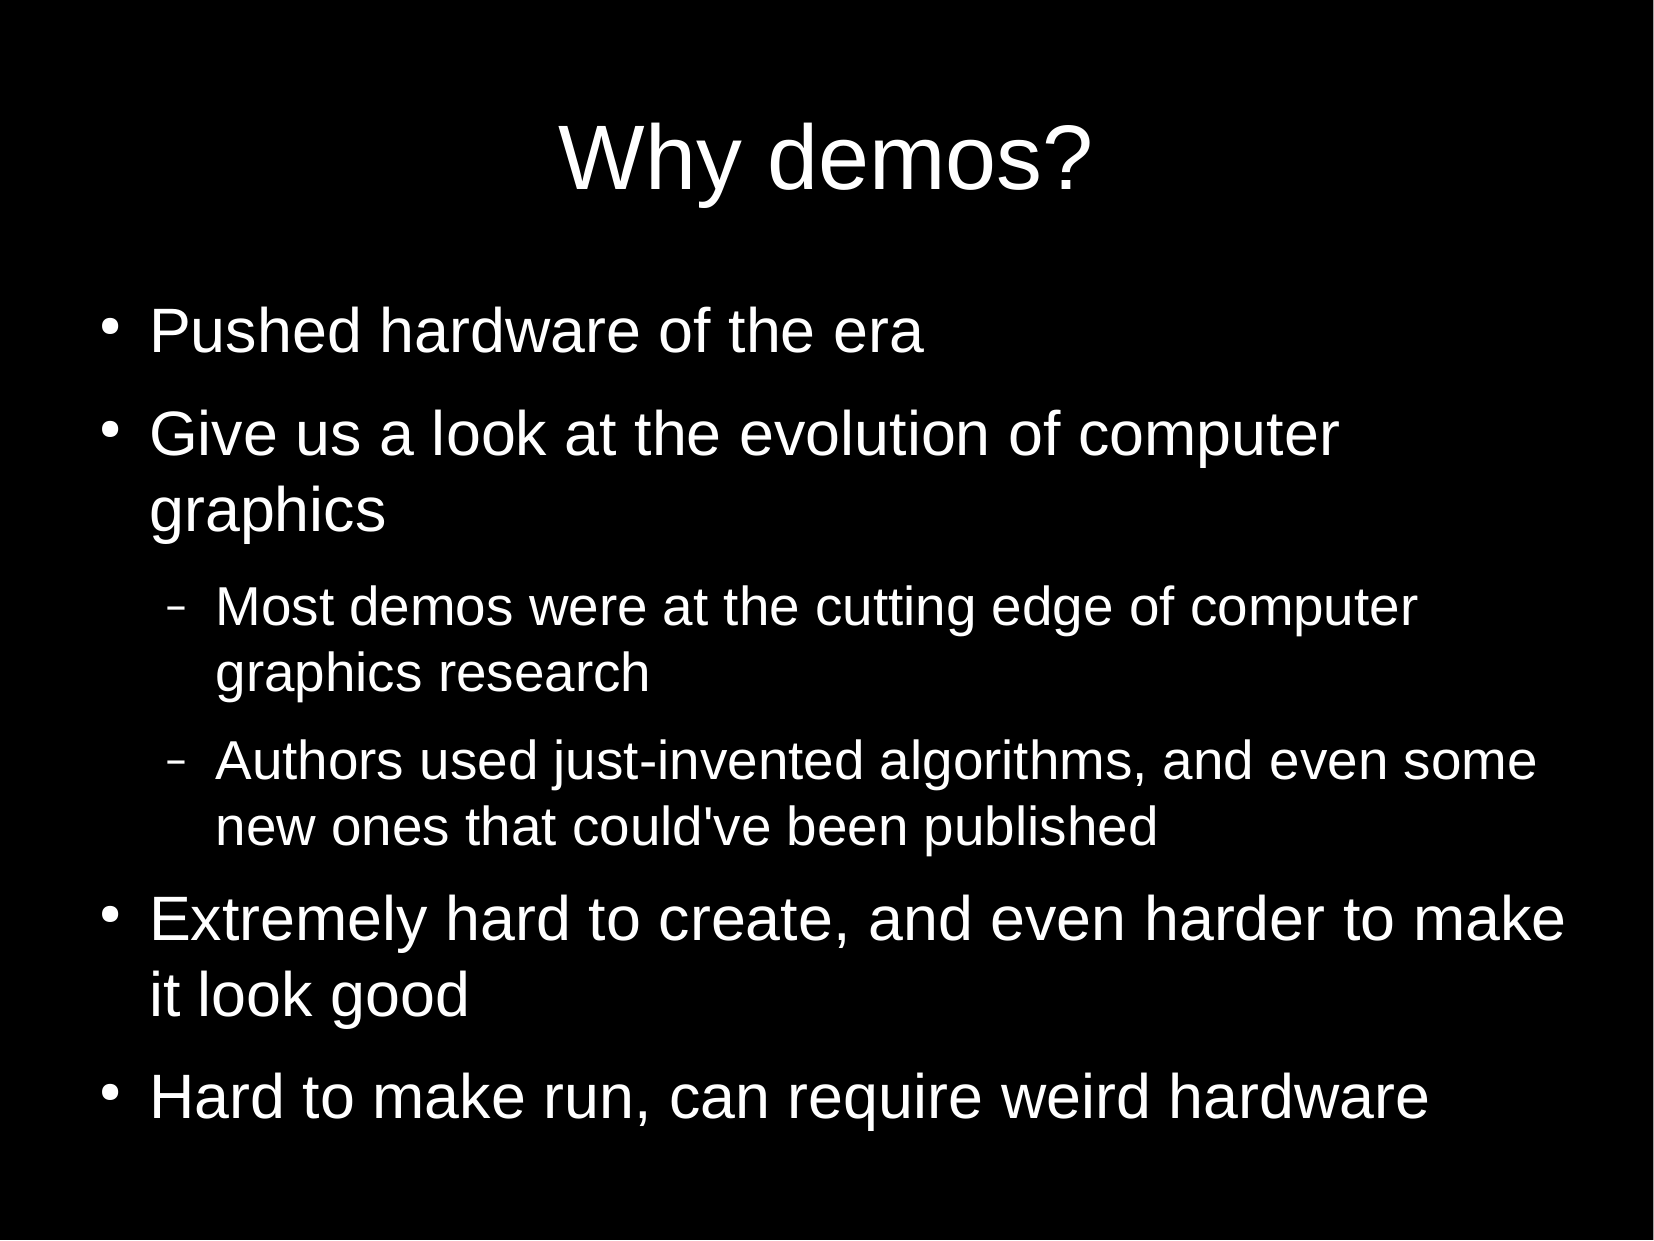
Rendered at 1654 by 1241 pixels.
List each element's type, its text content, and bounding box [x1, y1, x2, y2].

list Pushed hardware of the era Give us a look at the evolution of computer graphics Most demos were at the cutting edge of computer graphics research Authors used just-invented algorithms, and even some new ones that could've been published Extremely hard to create, and even harder to make it look good Hard to make run, can require weird hardware [82, 290, 1571, 1134]
title Why demos? [82, 49, 1571, 257]
